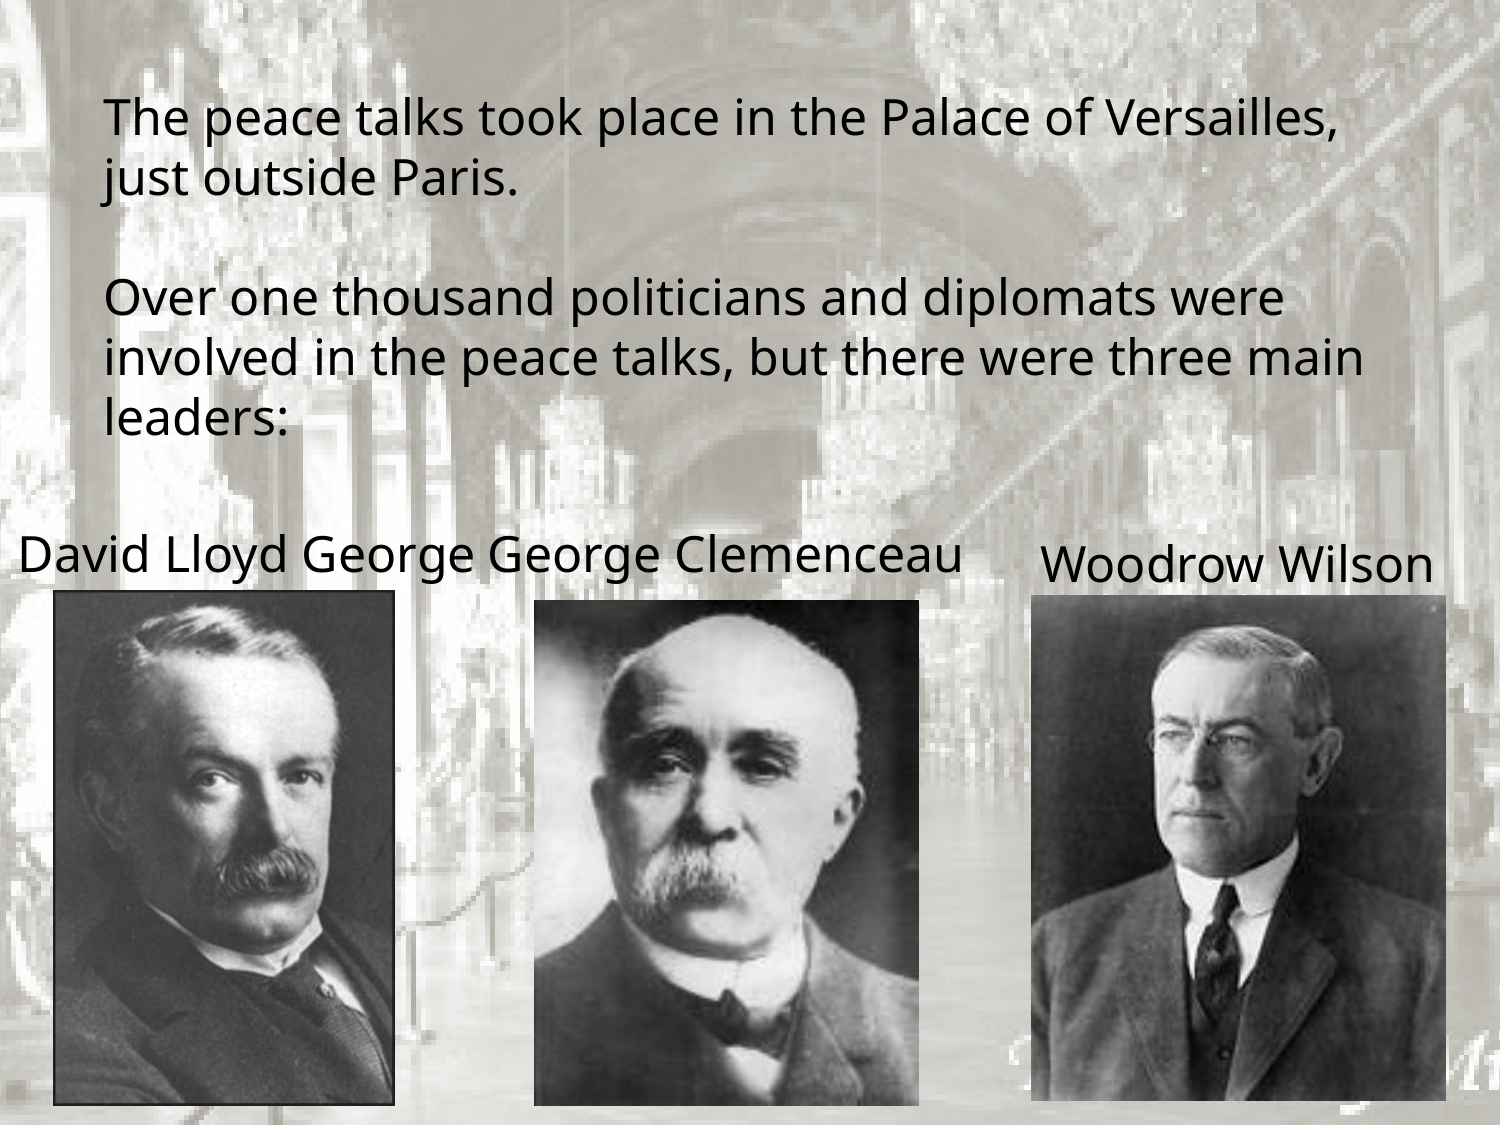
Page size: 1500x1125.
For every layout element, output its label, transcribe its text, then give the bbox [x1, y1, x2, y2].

text_box The peace talks took place in the Palace of Versailles, just outside Paris. Over one thousand politicians and diplomats were involved in the peace talks, but there were three main leaders: [88, 78, 1424, 457]
picture [0, 0, 1500, 1125]
text_box David Lloyd George [0, 515, 466, 591]
text_box George Clemenceau [466, 515, 987, 591]
text_box Woodrow Wilson [978, 524, 1498, 601]
